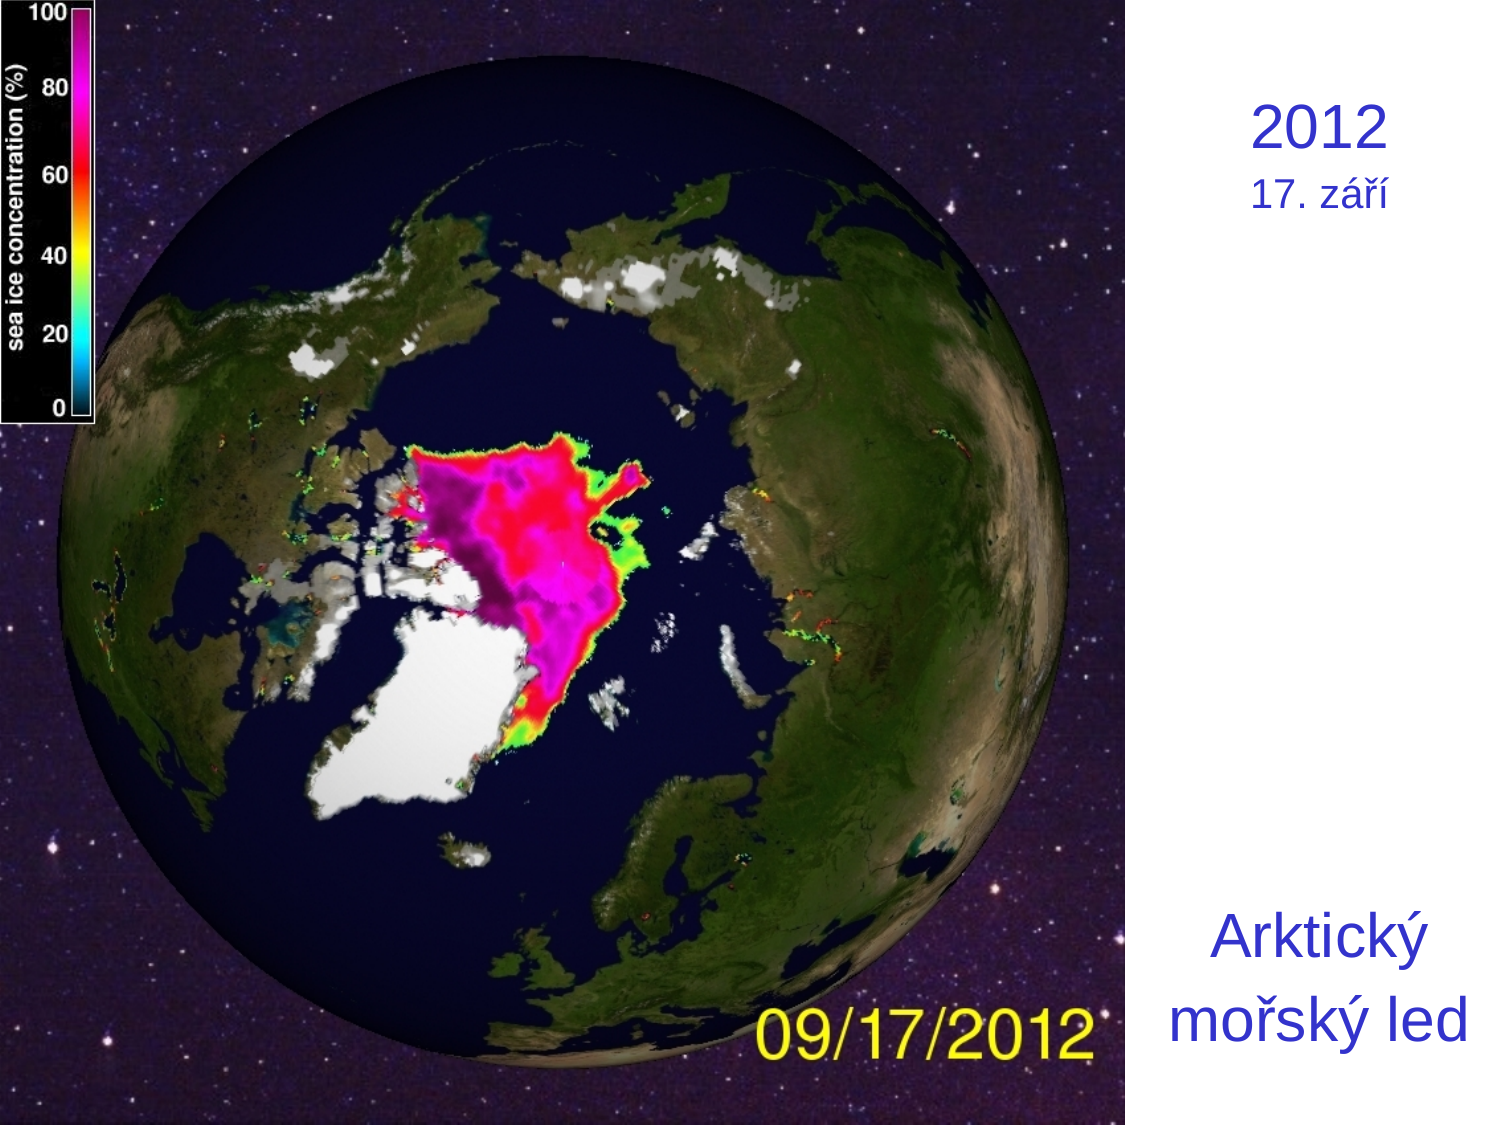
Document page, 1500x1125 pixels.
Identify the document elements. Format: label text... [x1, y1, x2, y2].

picture [0, 0, 1125, 1125]
title 2012 17. září Arktický mořský led [1139, 7, 1500, 1125]
